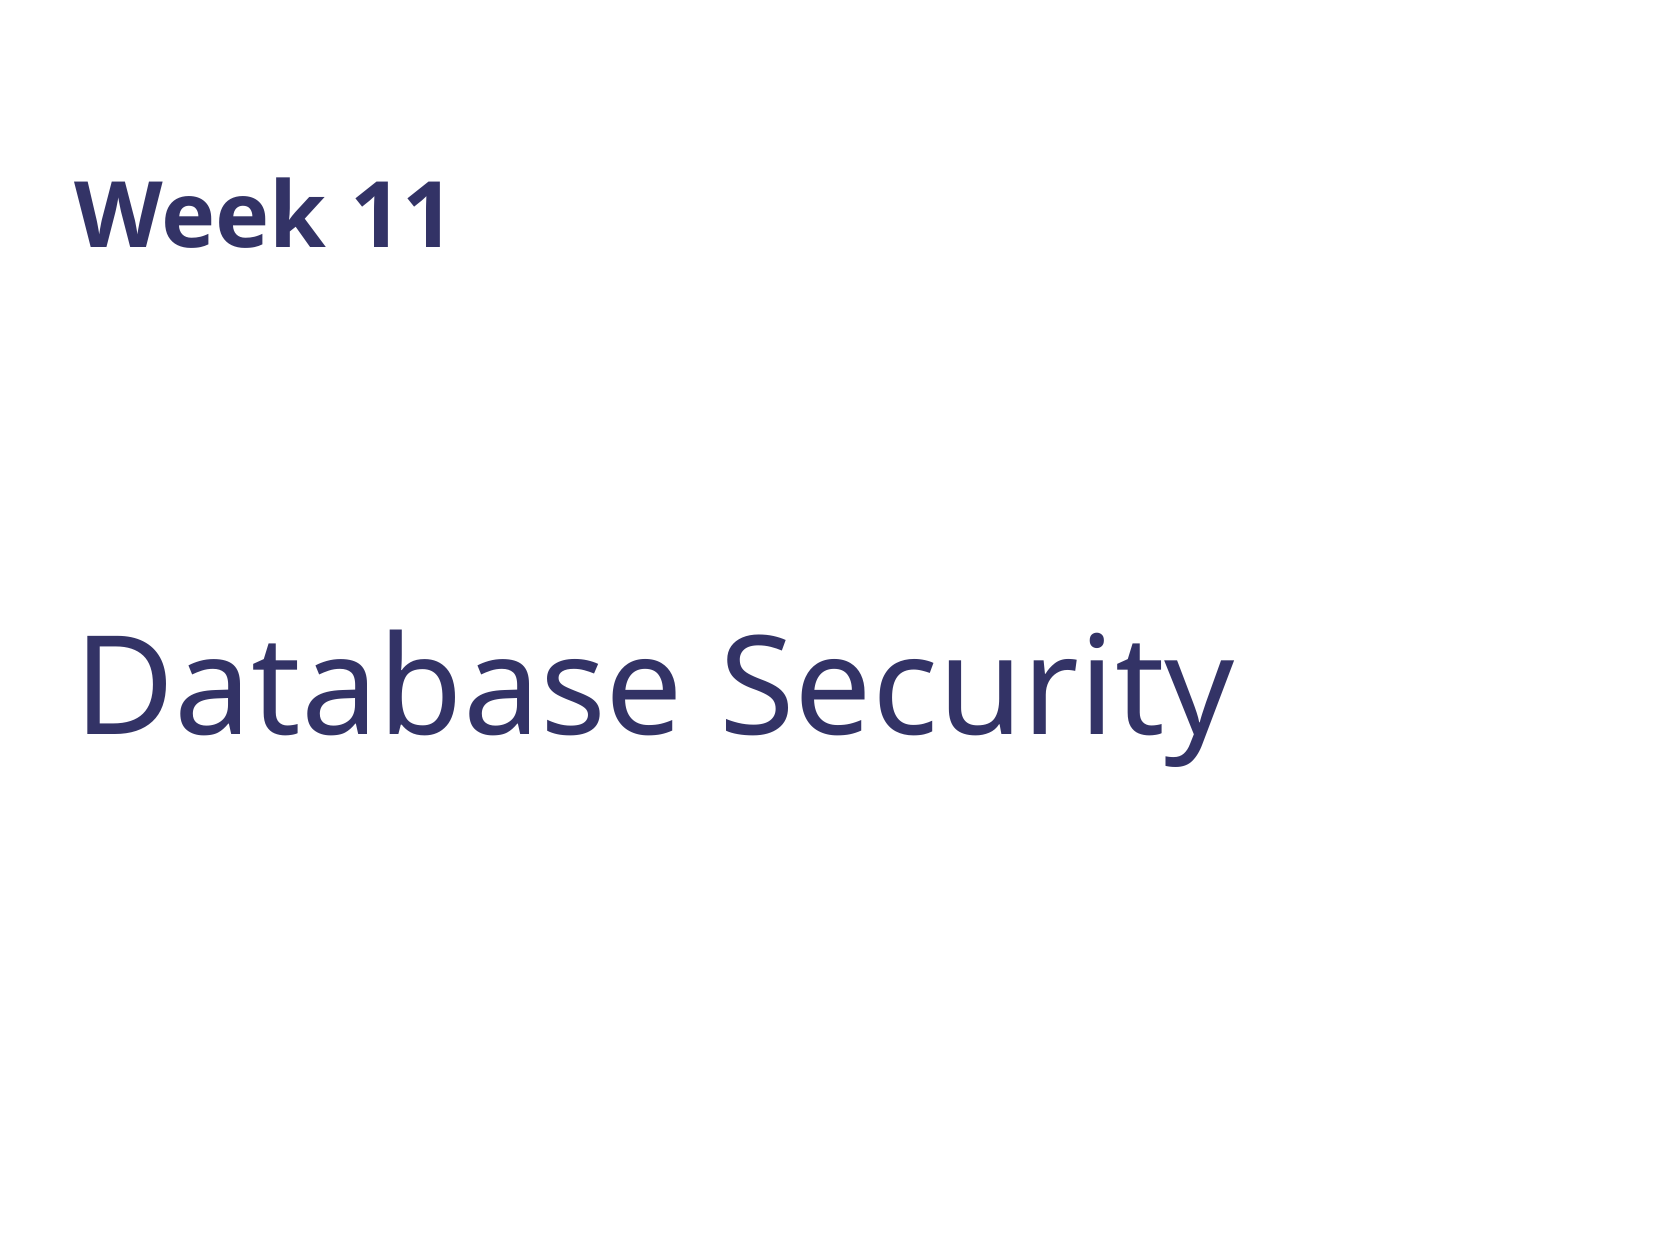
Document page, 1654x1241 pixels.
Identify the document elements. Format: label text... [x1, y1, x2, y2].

title Week 11 Database Security [74, 150, 1651, 1163]
